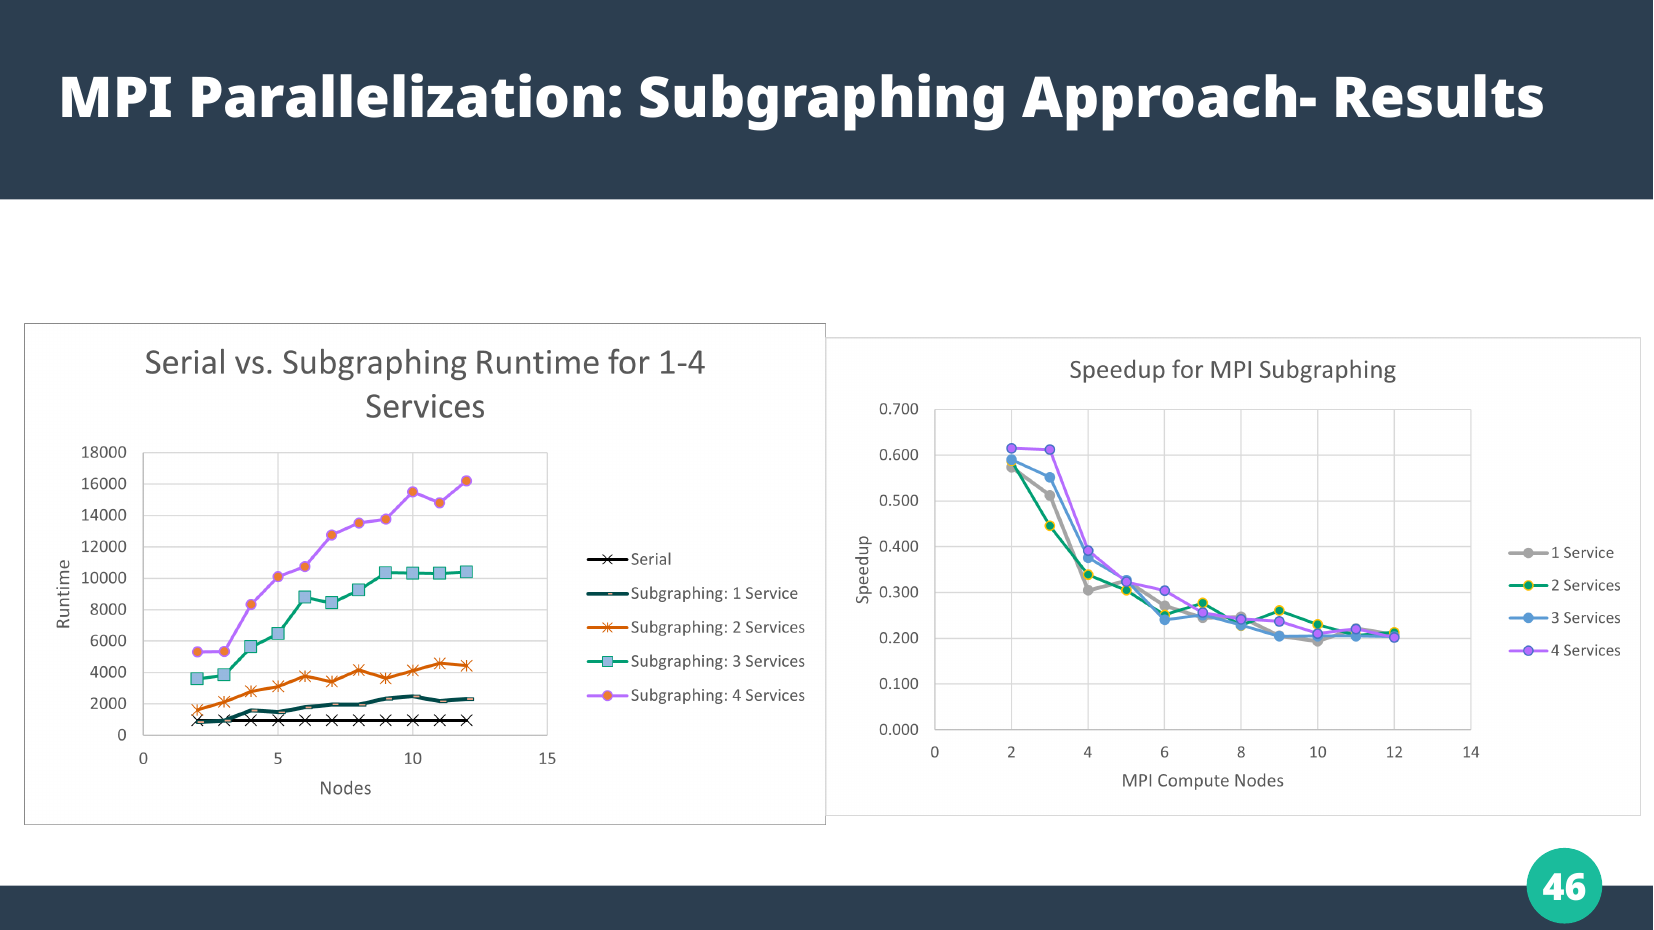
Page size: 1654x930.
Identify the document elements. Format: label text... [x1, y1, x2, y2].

title MPI Parallelization: Subgraphing Approach- Results [58, 36, 1594, 155]
picture [24, 323, 1641, 826]
